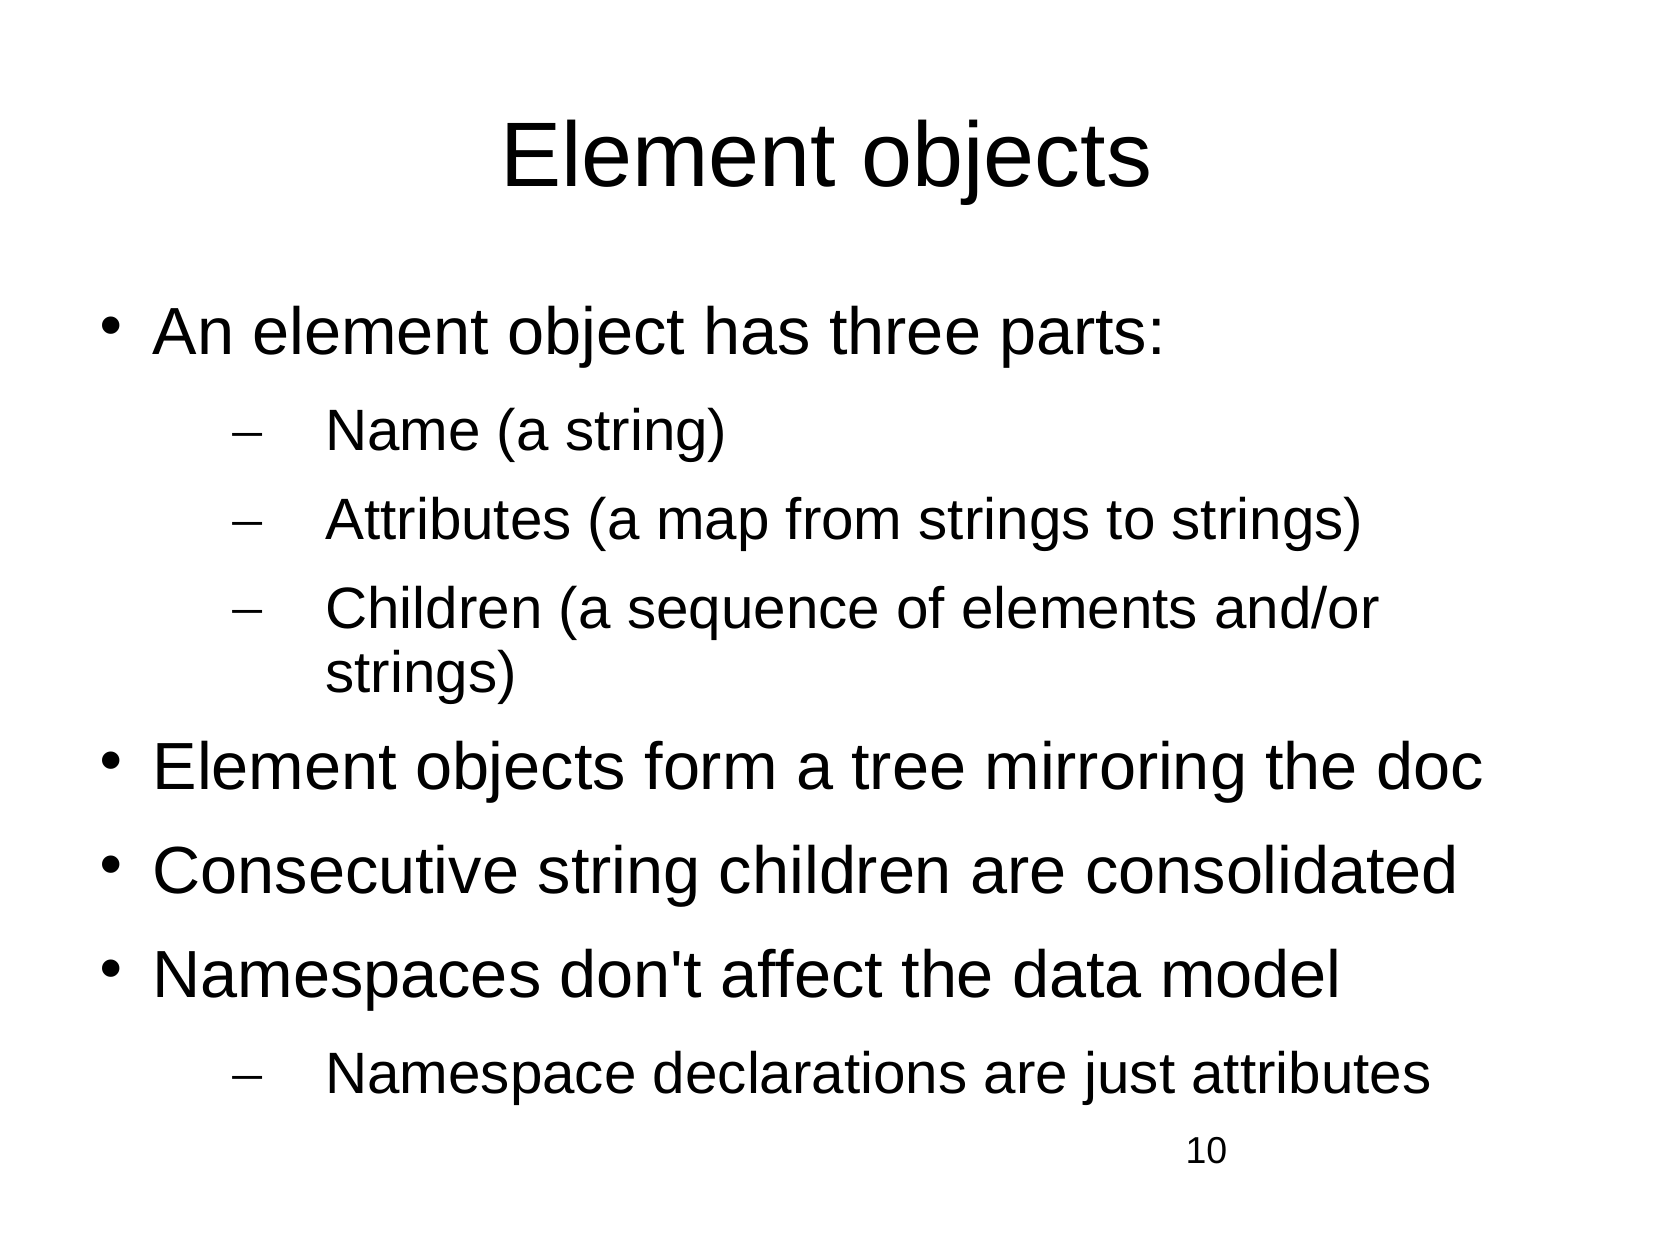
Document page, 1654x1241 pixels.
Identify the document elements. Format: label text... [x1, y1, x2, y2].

title Element objects [82, 56, 1571, 249]
list An element object has three parts: Name (a string) Attributes (a map from strings to strings) Children (a sequence of elements and/or strings) Element objects form a tree mirroring the doc Consecutive string children are consolidated Namespaces don't affect the data model Namespace declarations are just attributes [82, 290, 1571, 1108]
